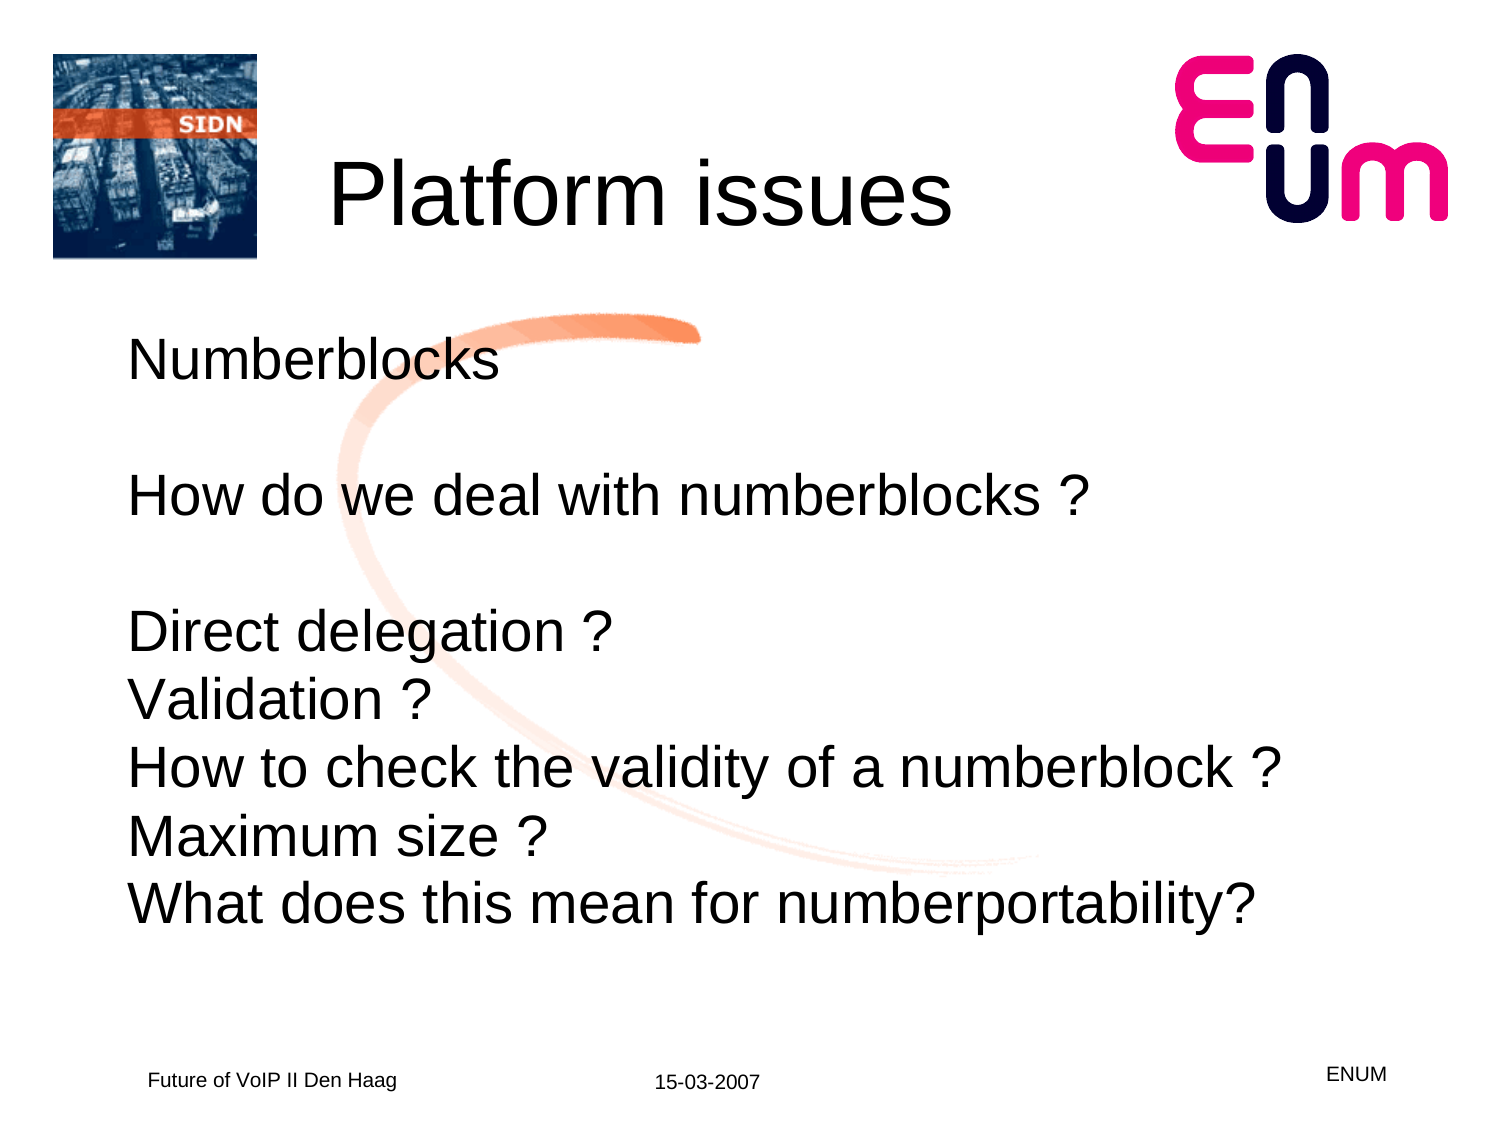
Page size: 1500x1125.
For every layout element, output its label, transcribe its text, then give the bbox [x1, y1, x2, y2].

list Numberblocks How do we deal with numberblocks ? Direct delegation ? Validation ? How to check the validity of a numberblock ? Maximum size ? What does this mean for numberportability? [112, 324, 1382, 1000]
title Platform issues [312, 99, 1382, 288]
picture [53, 0, 1448, 324]
picture [112, 1000, 1371, 1120]
